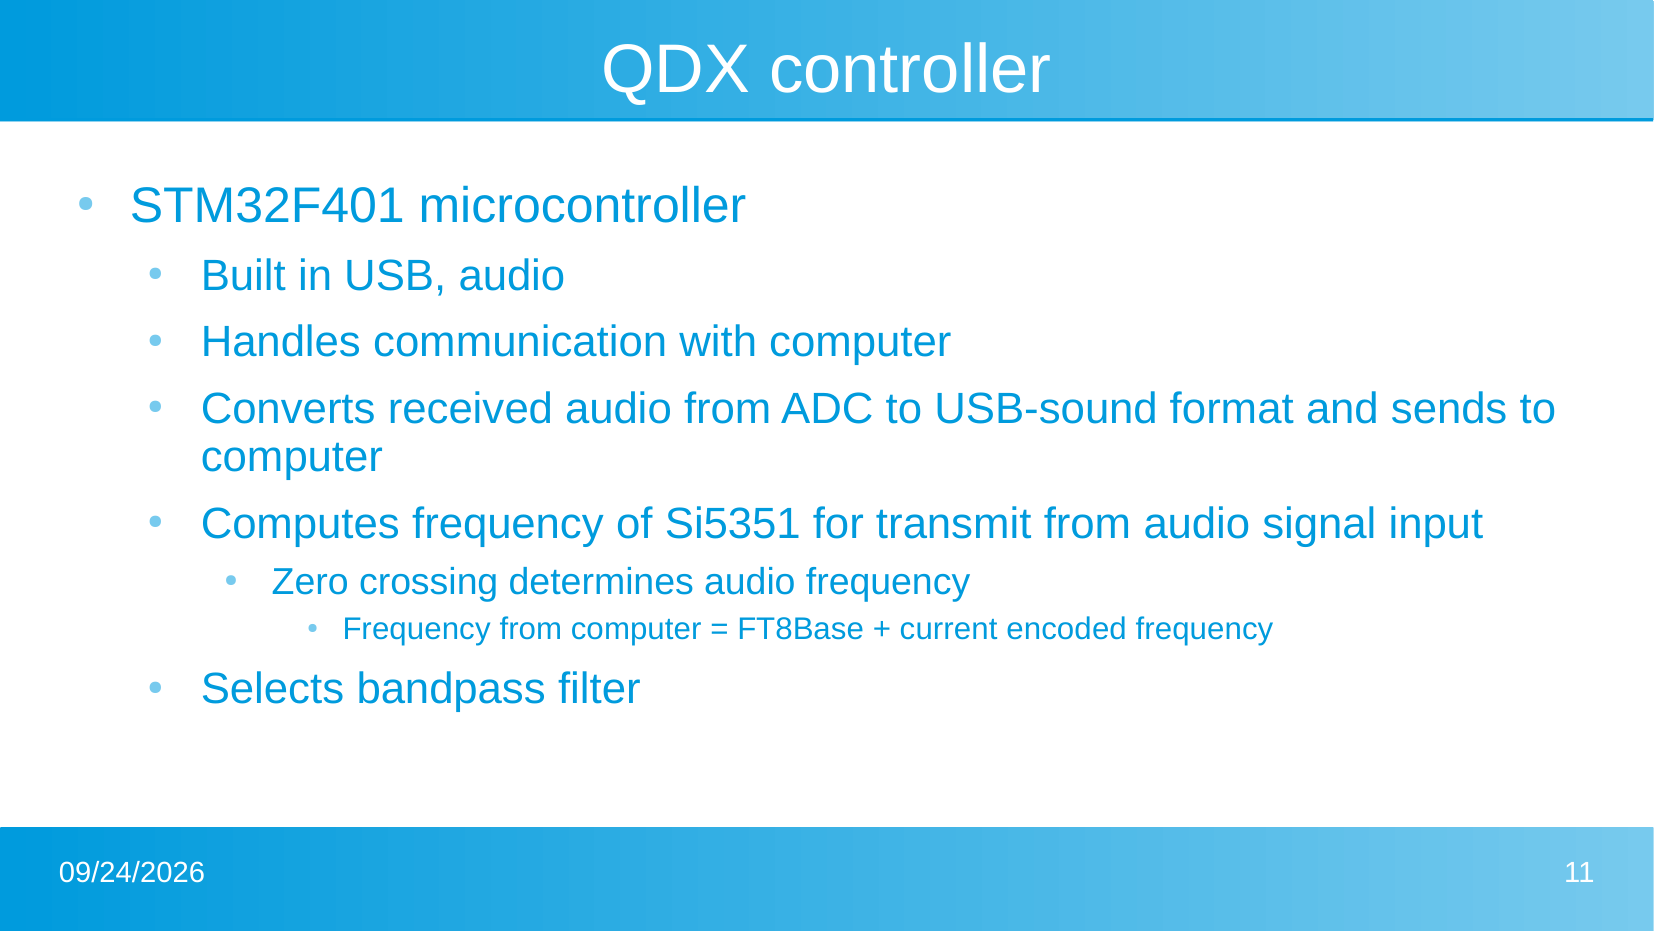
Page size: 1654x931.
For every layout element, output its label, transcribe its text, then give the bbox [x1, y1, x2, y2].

list STM32F401 microcontroller Built in USB, audio Handles communication with computer Converts received audio from ADC to USB-sound format and sends to computer Computes frequency of Si5351 for transmit from audio signal input Zero crossing determines audio frequency Frequency from computer = FT8Base + current encoded frequency Selects bandpass filter [59, 177, 1595, 768]
title QDX controller [59, 29, 1595, 108]
